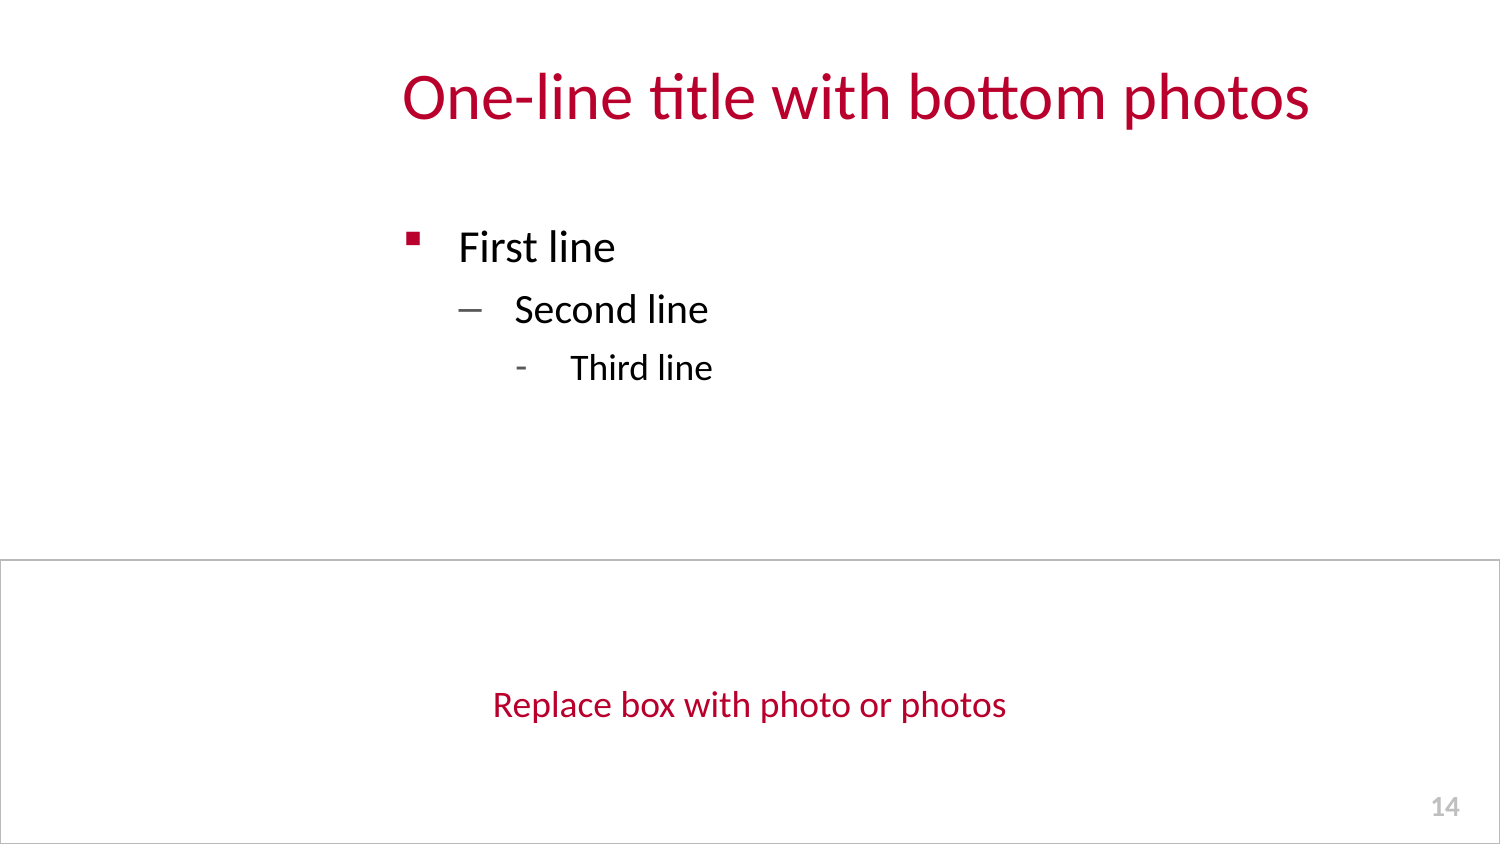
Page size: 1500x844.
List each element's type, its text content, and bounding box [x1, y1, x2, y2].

list First line Second line Third line [387, 209, 1397, 560]
text_box Replace box with photo or photos [0, 560, 1500, 844]
title One-line title with bottom photos [387, 45, 1397, 209]
